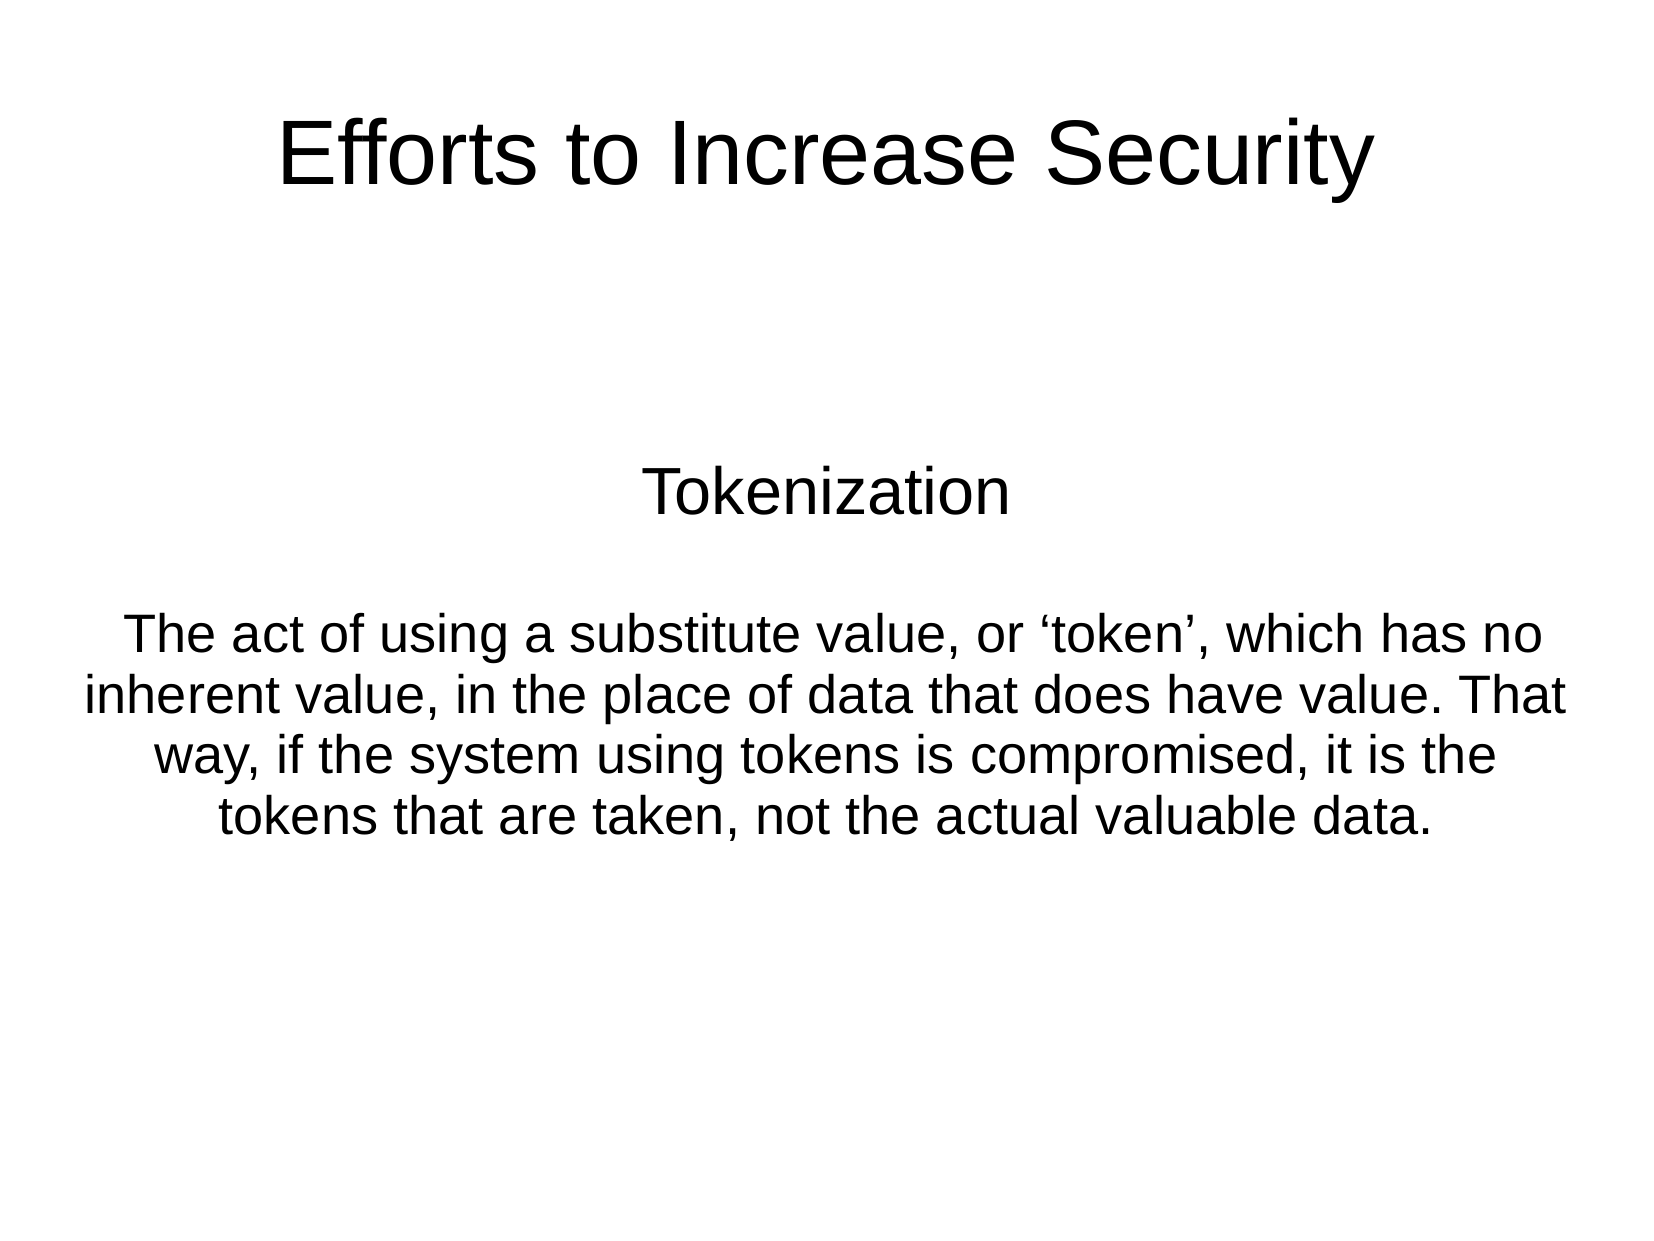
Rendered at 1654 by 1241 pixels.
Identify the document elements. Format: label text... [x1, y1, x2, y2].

subtitle Tokenization The act of using a substitute value, or ‘token’, which has no inherent value, in the place of data that does have value. That way, if the system using tokens is compromised, it is the tokens that are taken, not the actual valuable data. [82, 290, 1571, 1010]
title Efforts to Increase Security [82, 49, 1571, 257]
